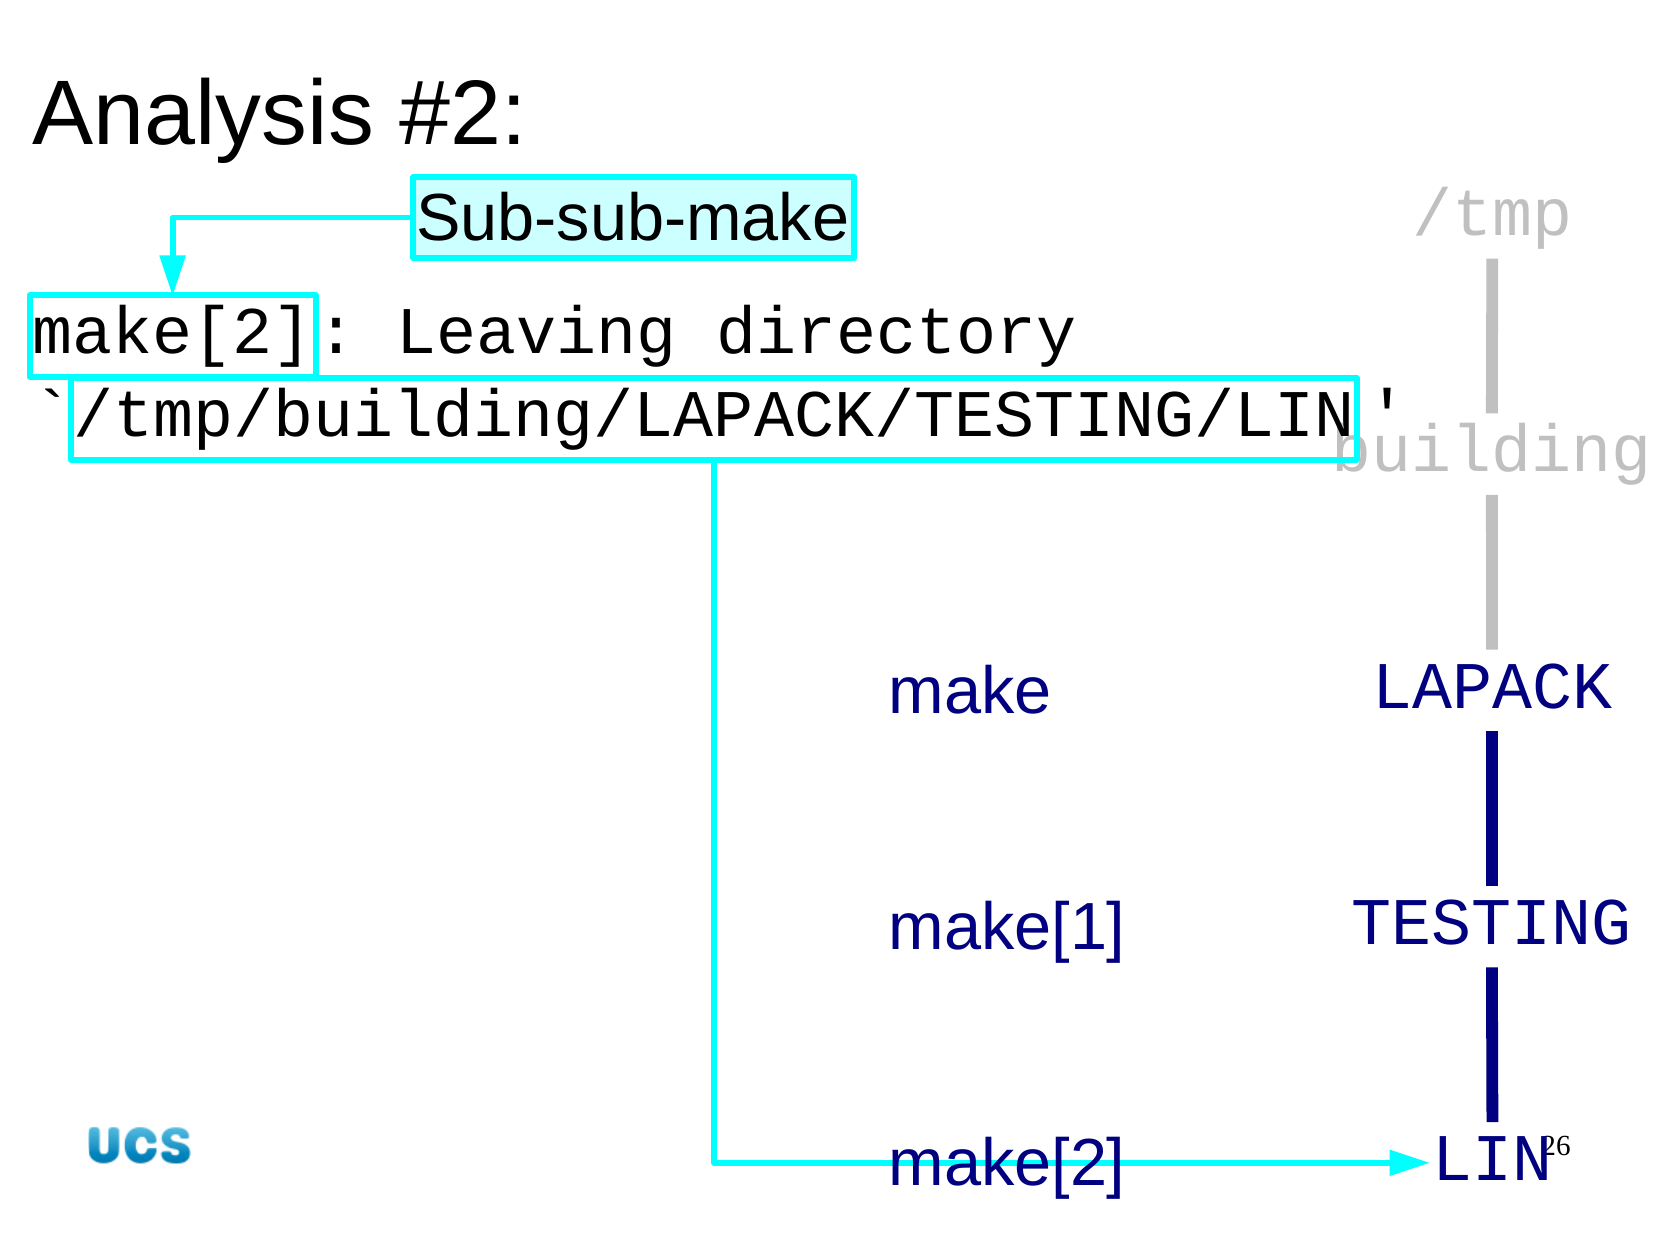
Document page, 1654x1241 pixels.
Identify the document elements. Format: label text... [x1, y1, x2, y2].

text_box /tmp/building/LAPACK/TESTING/LIN [71, 378, 1358, 460]
text_box ` [29, 378, 68, 460]
text_box building [1328, 413, 1654, 495]
text_box make[1] [885, 885, 1130, 967]
text_box /tmp [1409, 177, 1576, 259]
text_box make [885, 649, 1056, 731]
text_box Sub-sub-make [413, 177, 855, 258]
text_box ' [1364, 378, 1411, 460]
text_box LIN [1429, 1122, 1556, 1204]
text_box : Leaving directory [313, 295, 1080, 377]
picture [88, 1126, 191, 1165]
text_box make[2] [29, 295, 313, 377]
text_box TESTING [1348, 885, 1635, 968]
text_box Analysis #2: [29, 59, 531, 168]
text_box make[2] [885, 1122, 1130, 1203]
text_box LAPACK [1369, 649, 1616, 732]
